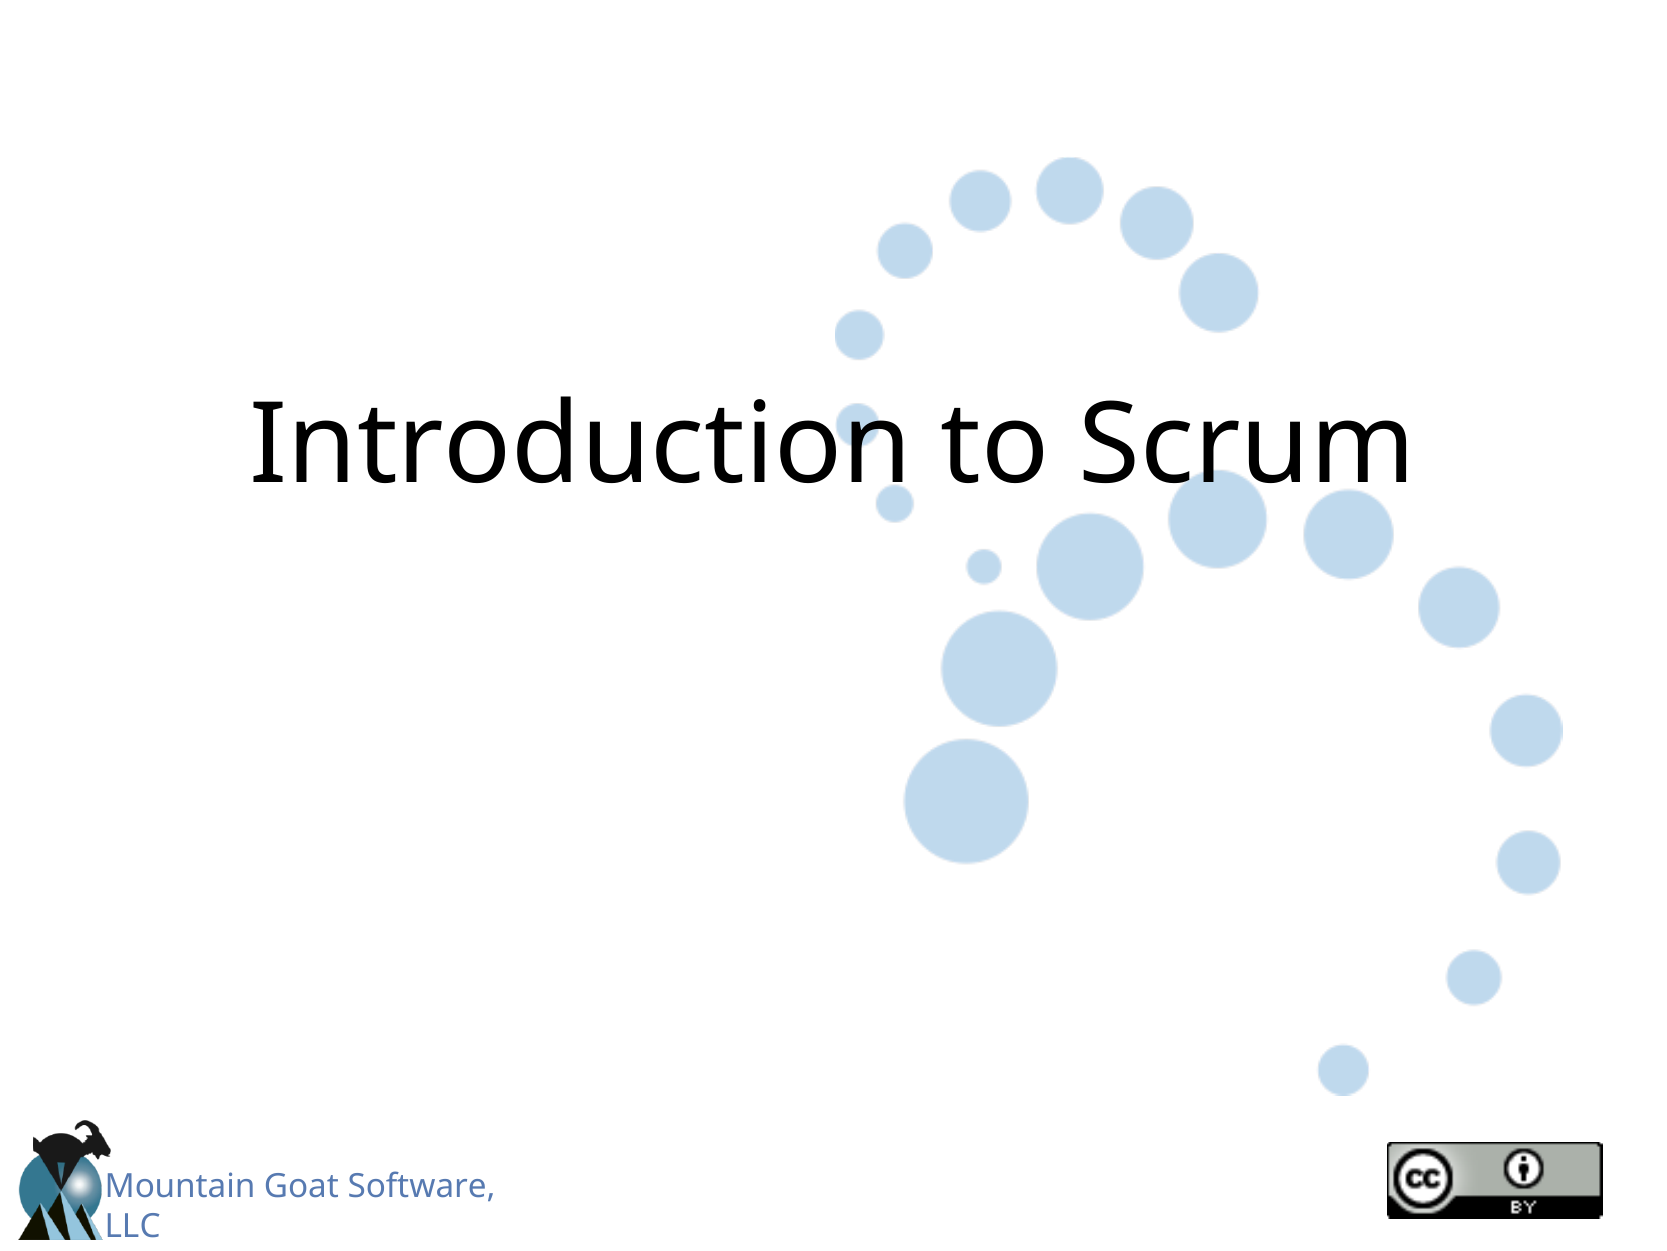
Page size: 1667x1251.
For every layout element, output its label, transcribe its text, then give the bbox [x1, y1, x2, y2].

picture [1387, 1142, 1603, 1219]
picture [835, 156, 1563, 1096]
picture [18, 1120, 111, 1240]
text_box Introduction to Scrum [249, 369, 1417, 505]
